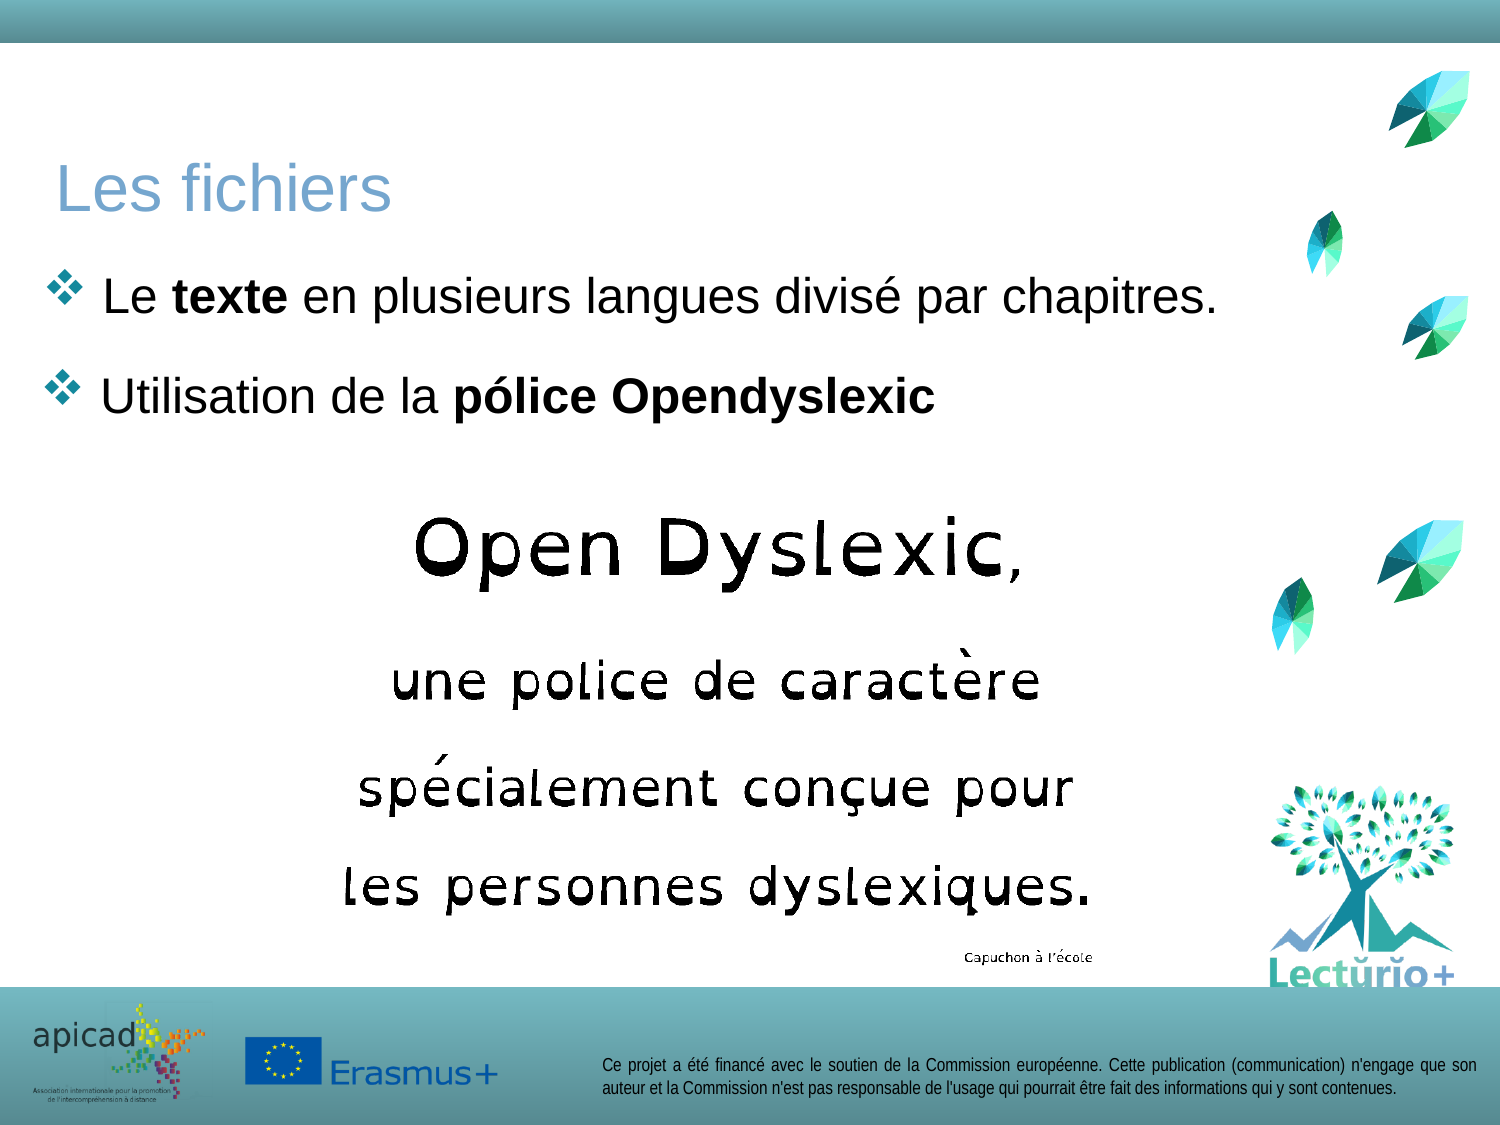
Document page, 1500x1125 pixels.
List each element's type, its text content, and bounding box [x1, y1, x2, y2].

text_box Utilisation de la pólice Opendyslexic [25, 355, 1387, 432]
chart [1399, 290, 1471, 363]
text_box [0, 987, 1500, 1125]
chart [1269, 574, 1316, 657]
text_box Les fichiers [41, 137, 1353, 233]
chart [1305, 233, 1345, 255]
picture [29, 999, 213, 1108]
picture [230, 1023, 512, 1098]
chart [1376, 515, 1465, 604]
chart [1387, 66, 1471, 149]
text_box Le texte en plusieurs langues divisé par chapitres. [27, 255, 1375, 331]
picture [312, 482, 1117, 968]
picture [1269, 784, 1454, 987]
text_box Ce projet a été financé avec le soutien de la Commission européenne. Cette publication (communication) n'engage que son auteur et la Commission n'est pas responsable de l'usage qui pourrait être fait des informations qui y sont contenues. [596, 1046, 1483, 1105]
text_box [0, 0, 1500, 43]
